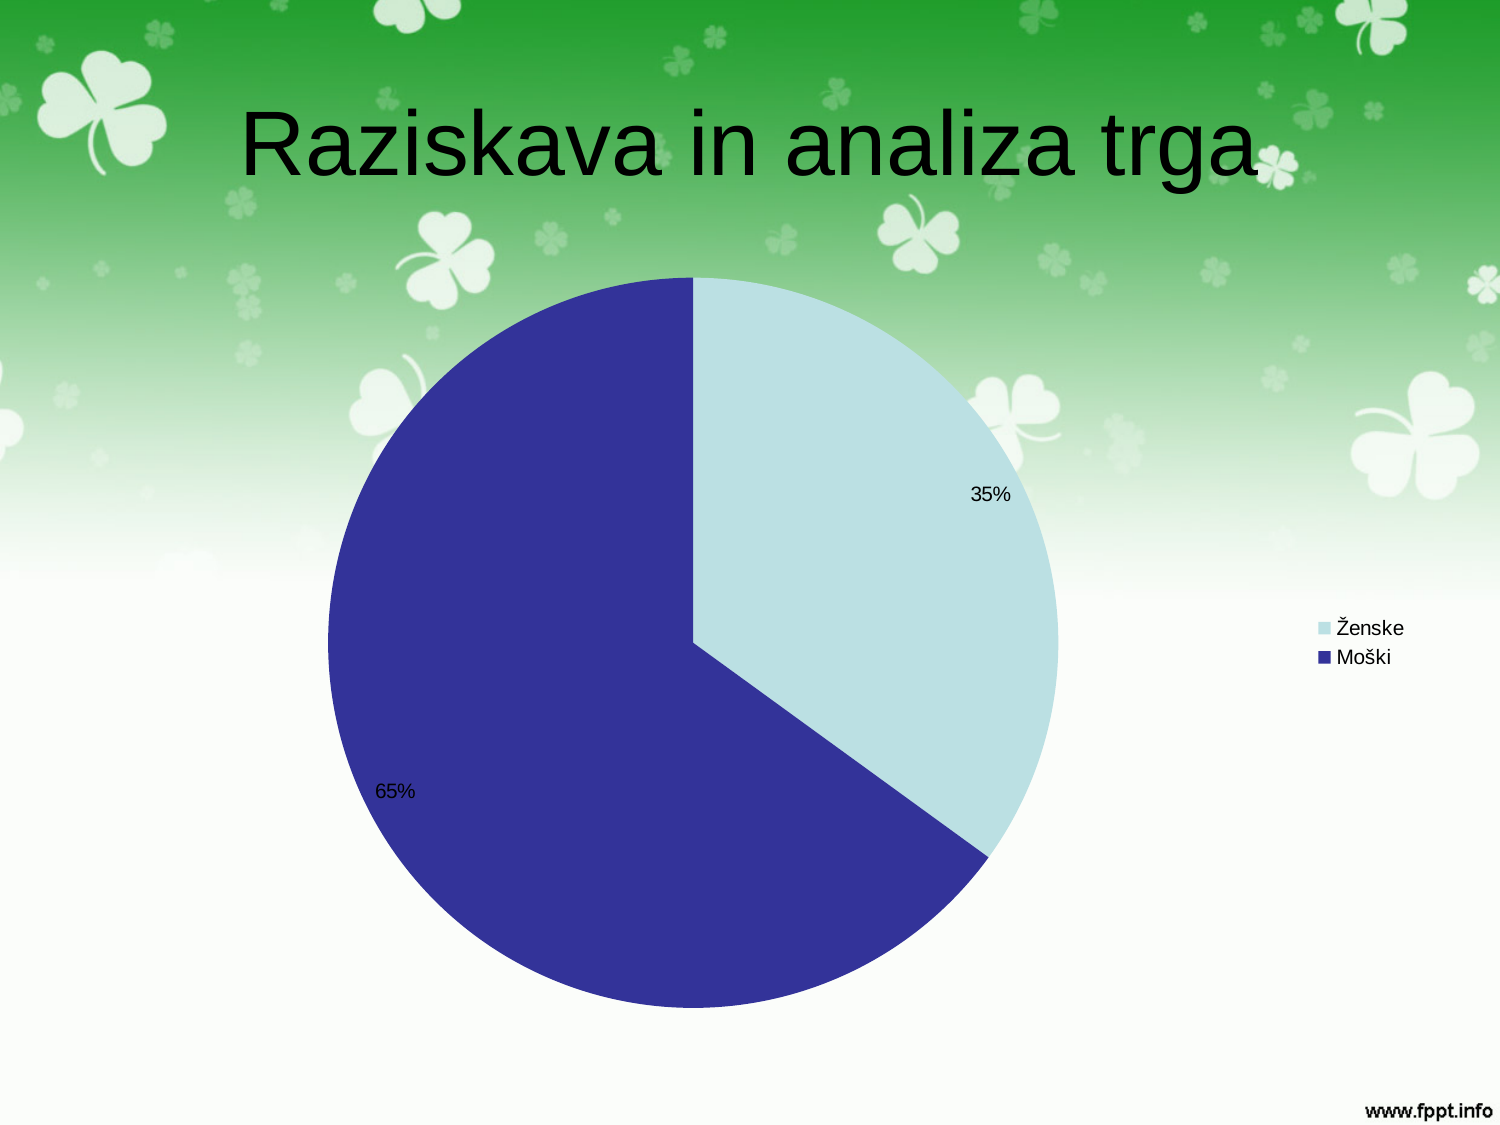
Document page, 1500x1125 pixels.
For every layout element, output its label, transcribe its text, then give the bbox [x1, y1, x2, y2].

picture [0, 0, 1500, 1125]
chart [75, 262, 1424, 1024]
title Raziskava in analiza trga [75, 45, 1425, 233]
